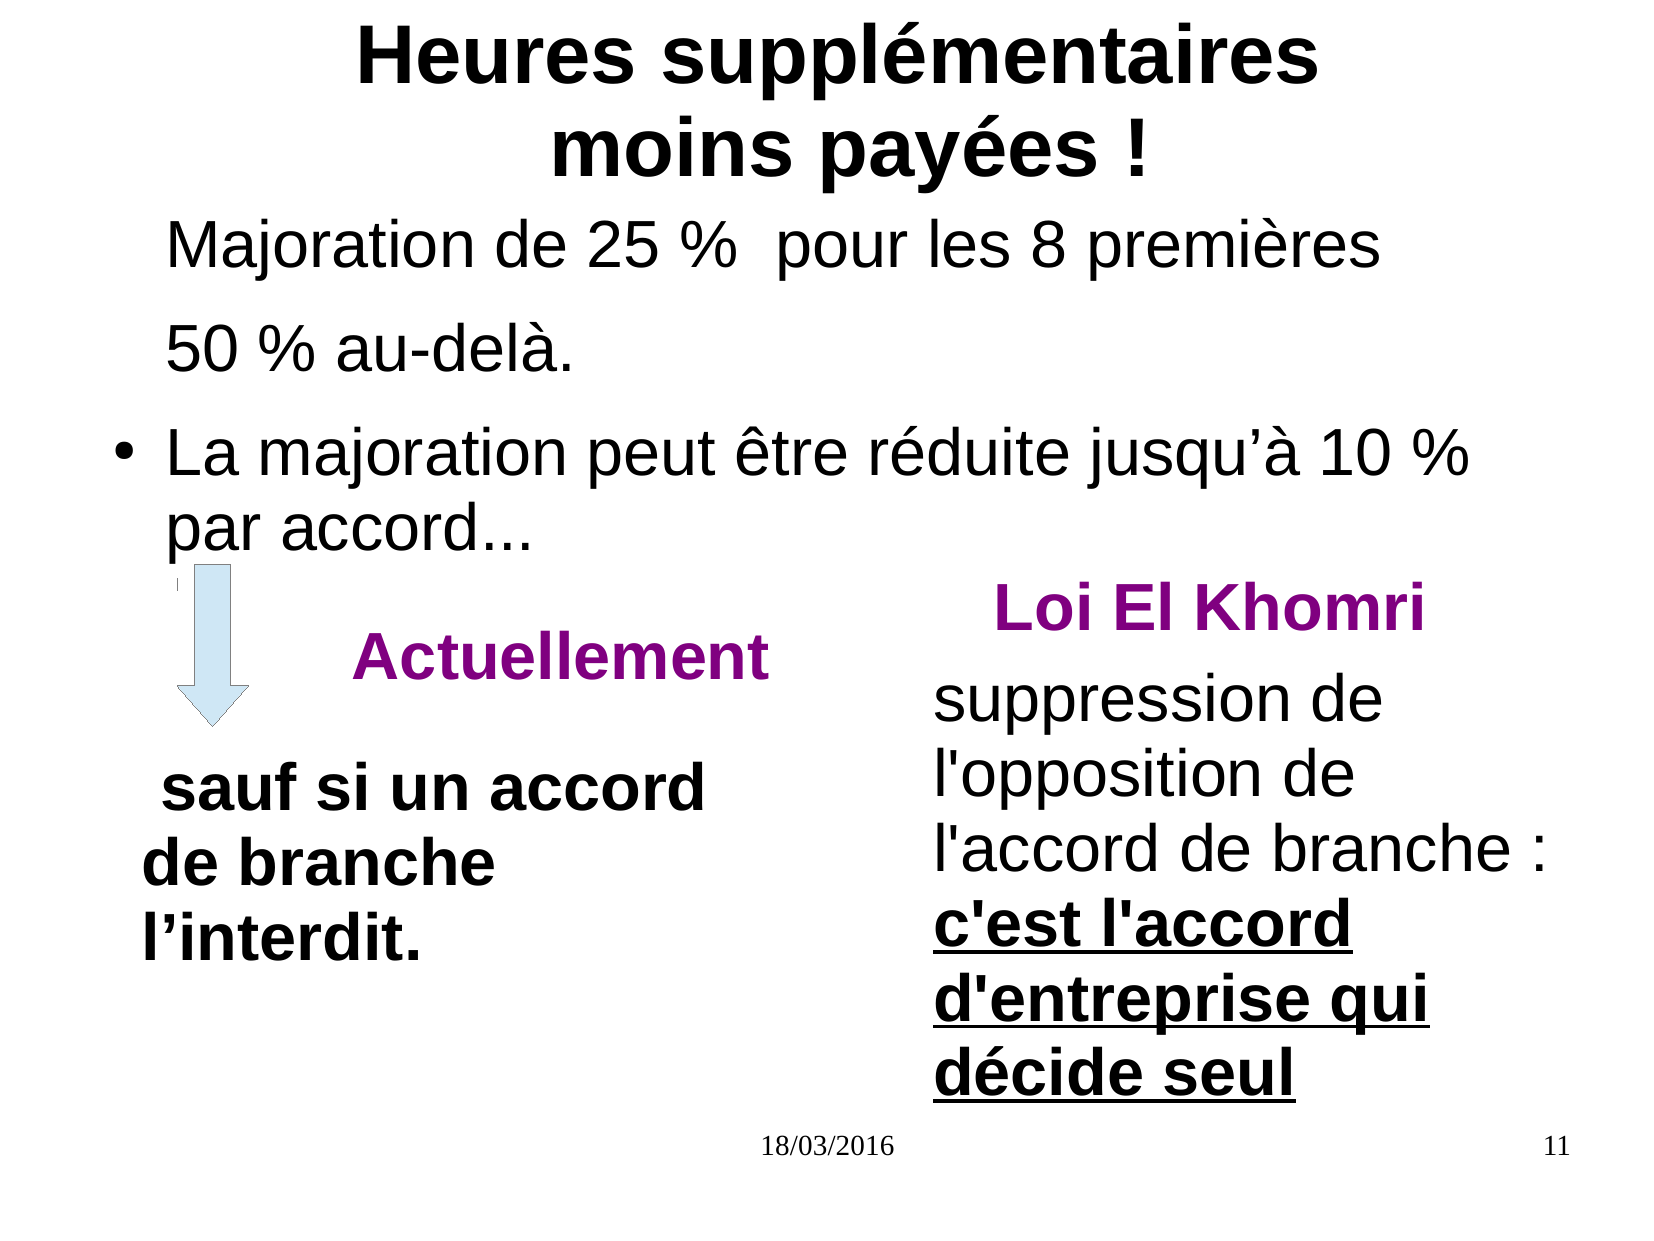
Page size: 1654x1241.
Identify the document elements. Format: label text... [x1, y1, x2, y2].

title Loi El Khomri [826, 555, 1560, 660]
text_box [177, 564, 249, 727]
list Majoration de 25 % pour les 8 premières 50 % au-delà. La majoration peut être réduite jusqu’à 10 % par accord... [94, 206, 1524, 565]
title Actuellement [271, 604, 815, 709]
title Heures supplémentaires moins payées ! [82, 8, 1583, 195]
list suppression de l'opposition de l'accord de branche : c'est l'accord d'entreprise qui décide seul [862, 661, 1583, 1146]
list sauf si un accord de branche l’interdit. [70, 750, 792, 1046]
